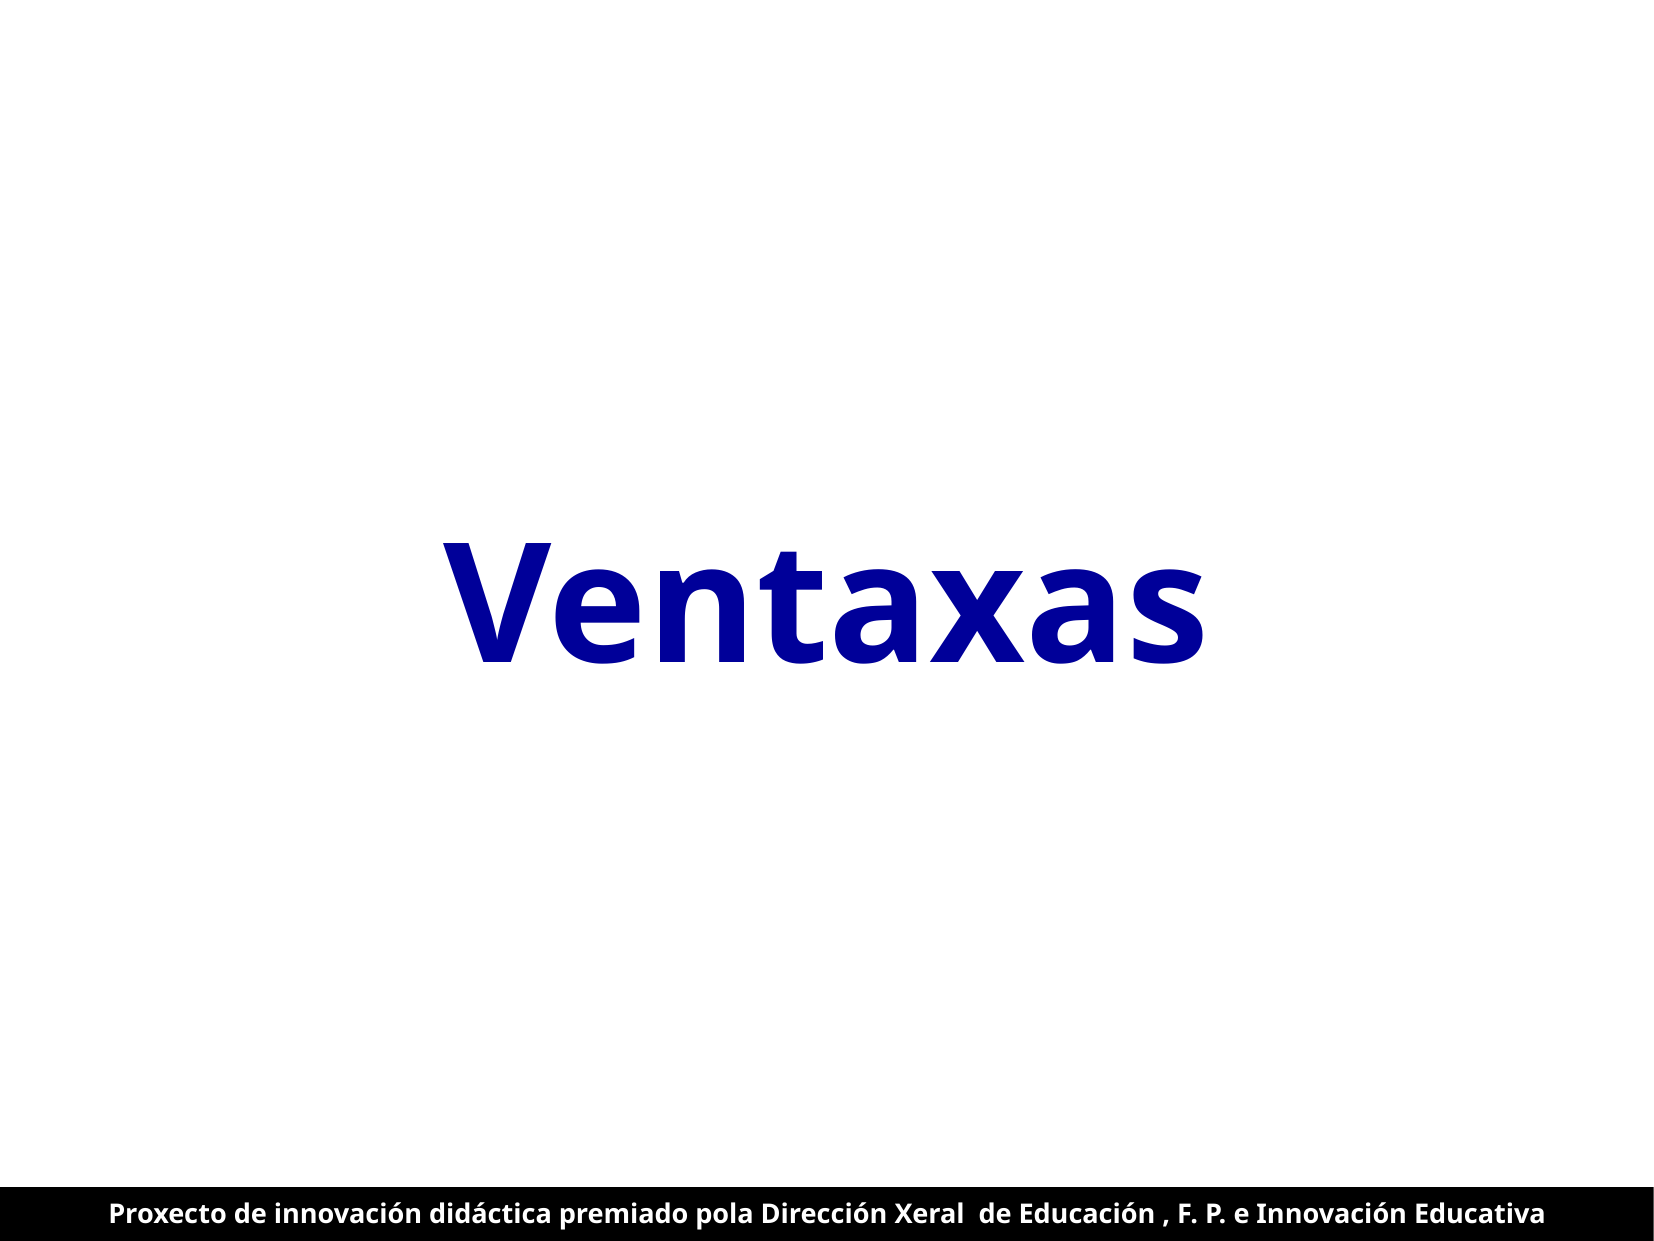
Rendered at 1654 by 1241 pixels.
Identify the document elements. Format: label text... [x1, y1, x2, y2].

subtitle Ventaxas [59, 49, 1595, 1146]
